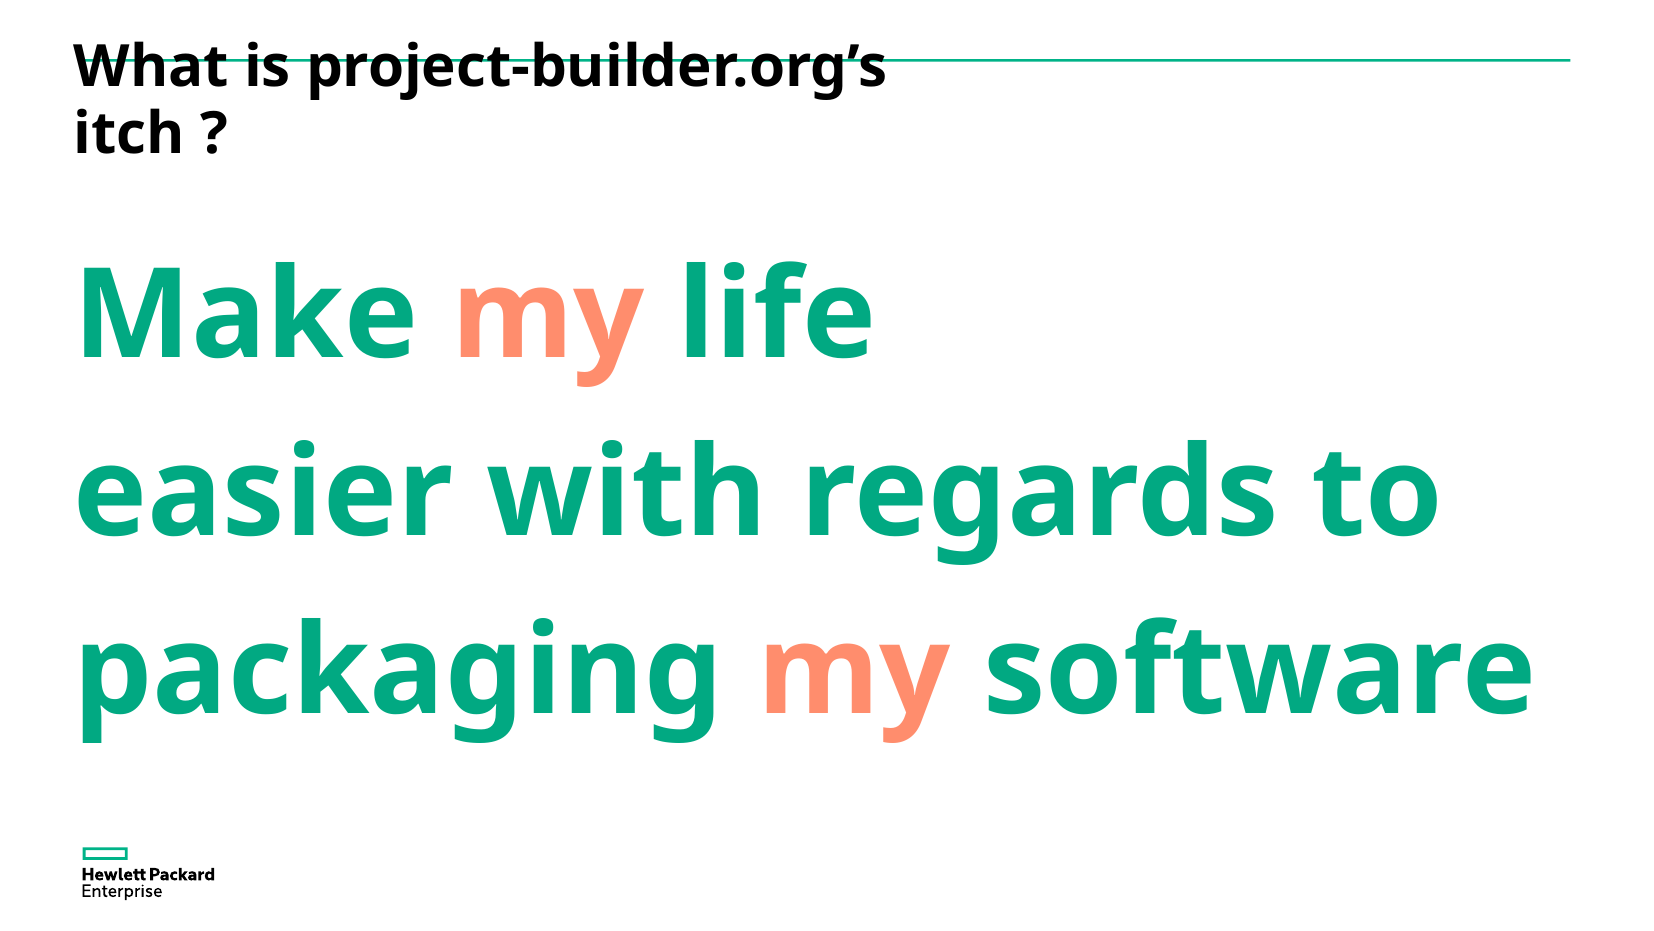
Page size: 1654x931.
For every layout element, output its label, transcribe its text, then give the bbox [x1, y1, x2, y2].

title What is project-builder.org’s itch ? [73, 39, 988, 161]
list Make my life easier with regards to packaging my software [73, 235, 1654, 931]
